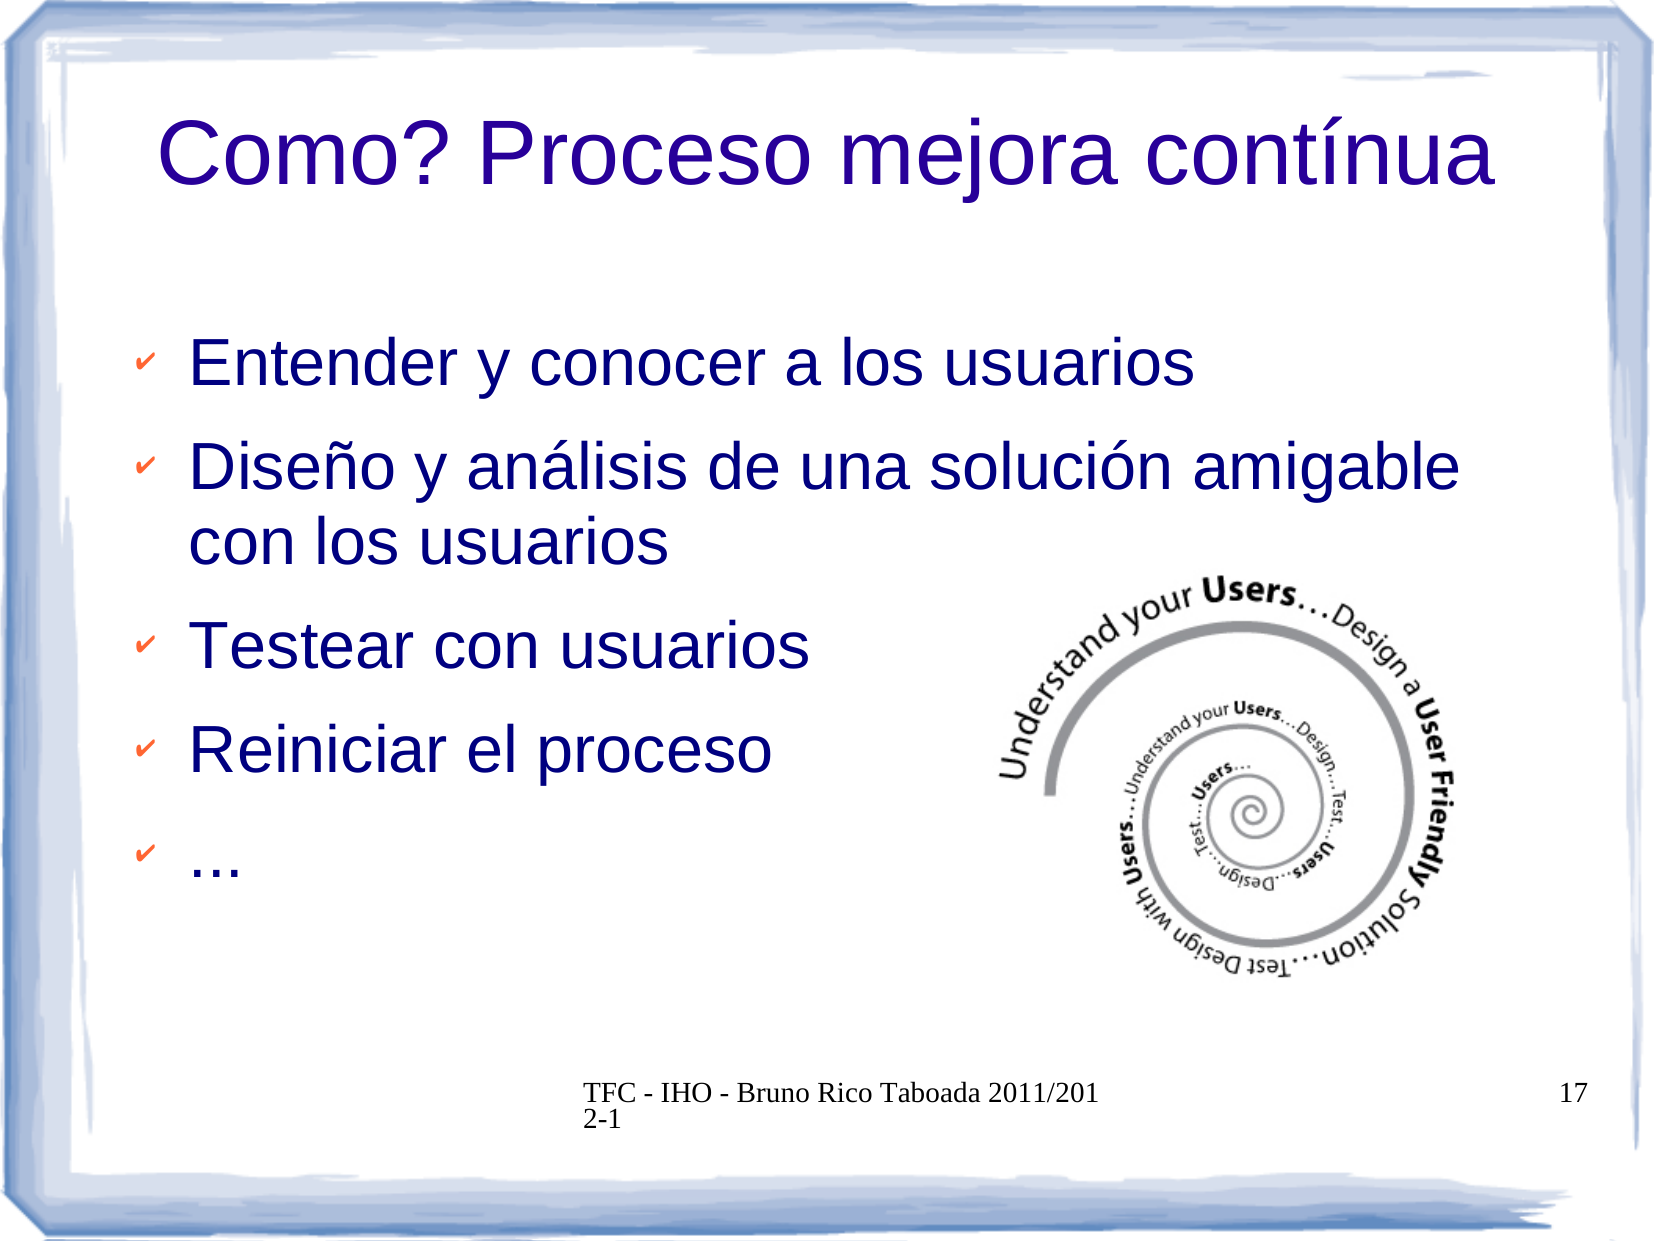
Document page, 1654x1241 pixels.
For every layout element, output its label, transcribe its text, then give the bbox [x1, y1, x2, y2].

title Como? Proceso mejora contínua [82, 49, 1571, 257]
picture [0, 0, 1654, 1241]
list Entender y conocer a los usuarios Diseño y análisis de una solución amigable con los usuarios Testear con usuarios Reiniciar el proceso ... [118, 324, 1571, 1167]
